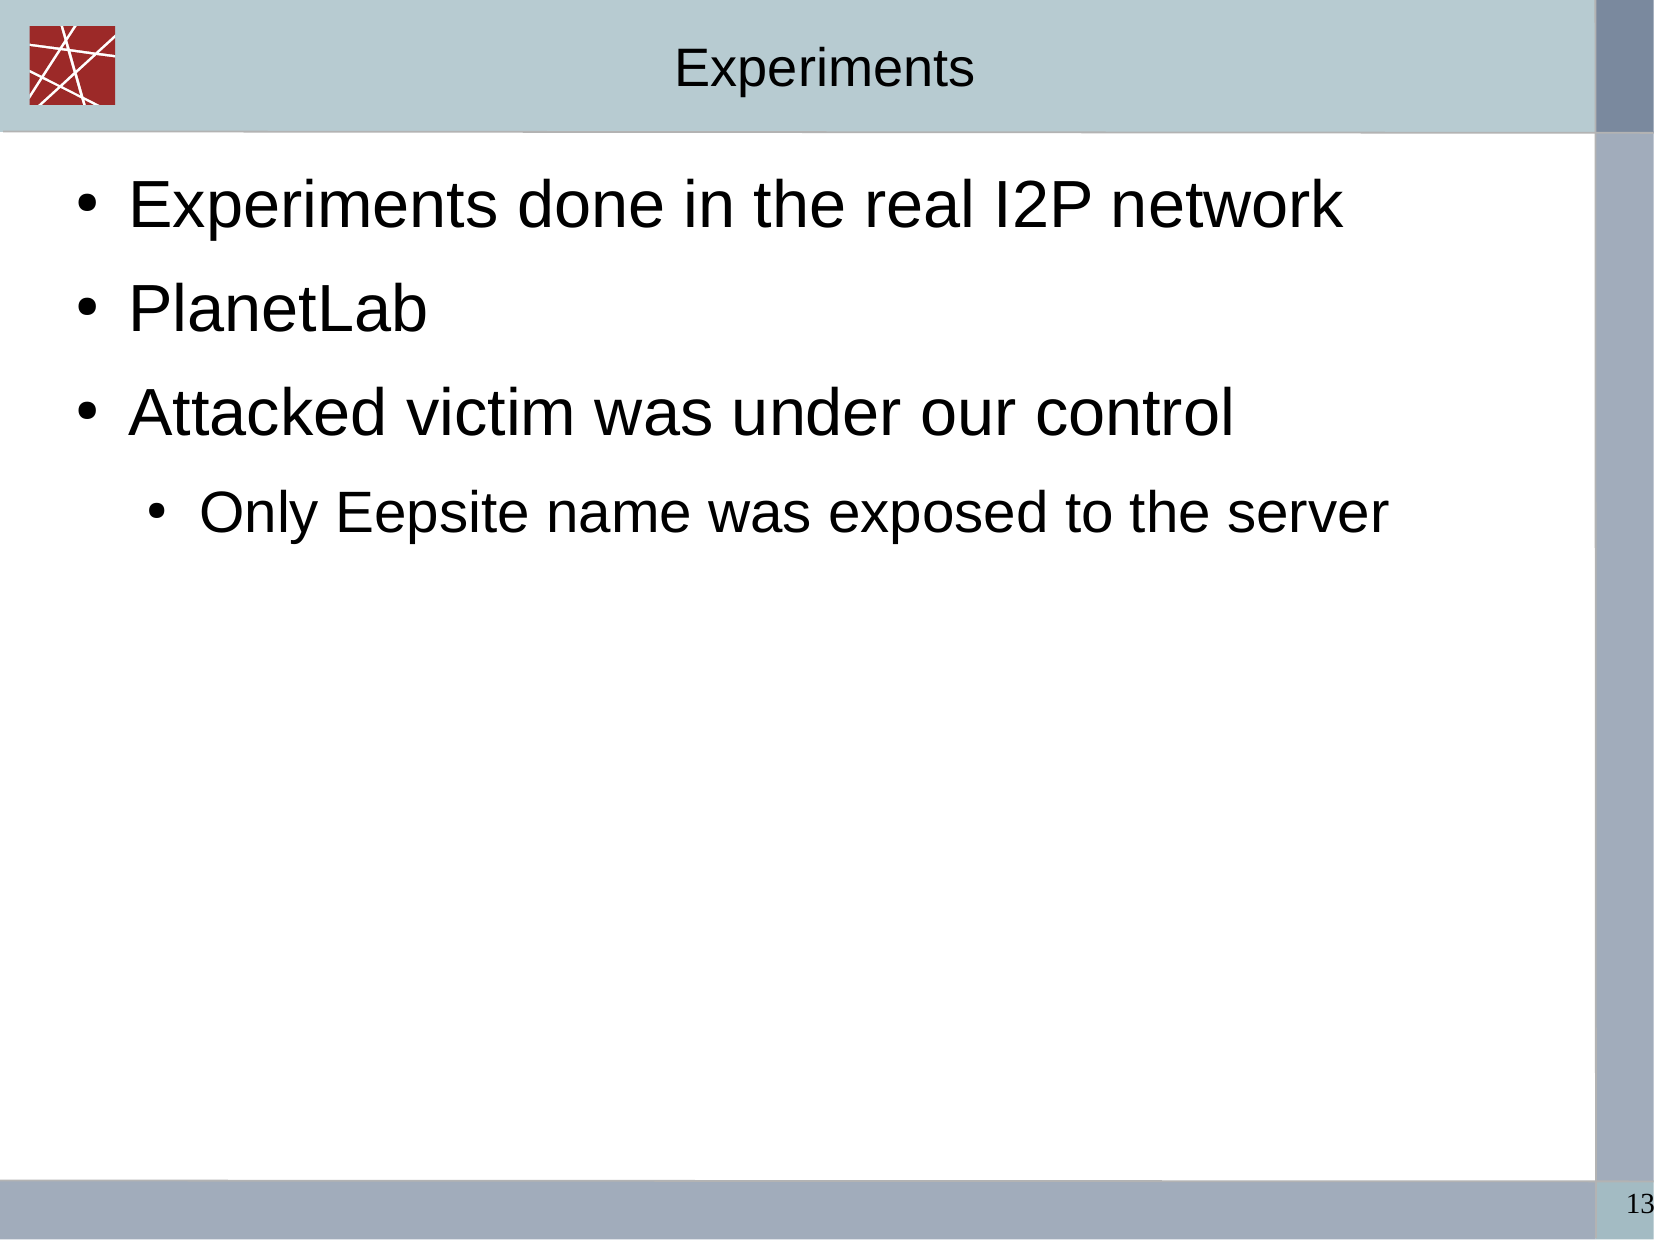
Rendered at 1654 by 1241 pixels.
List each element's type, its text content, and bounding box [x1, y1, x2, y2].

list Experiments done in the real I2P network PlanetLab Attacked victim was under our control Only Eepsite name was exposed to the server [57, 166, 1546, 986]
title Experiments [81, 2, 1570, 133]
